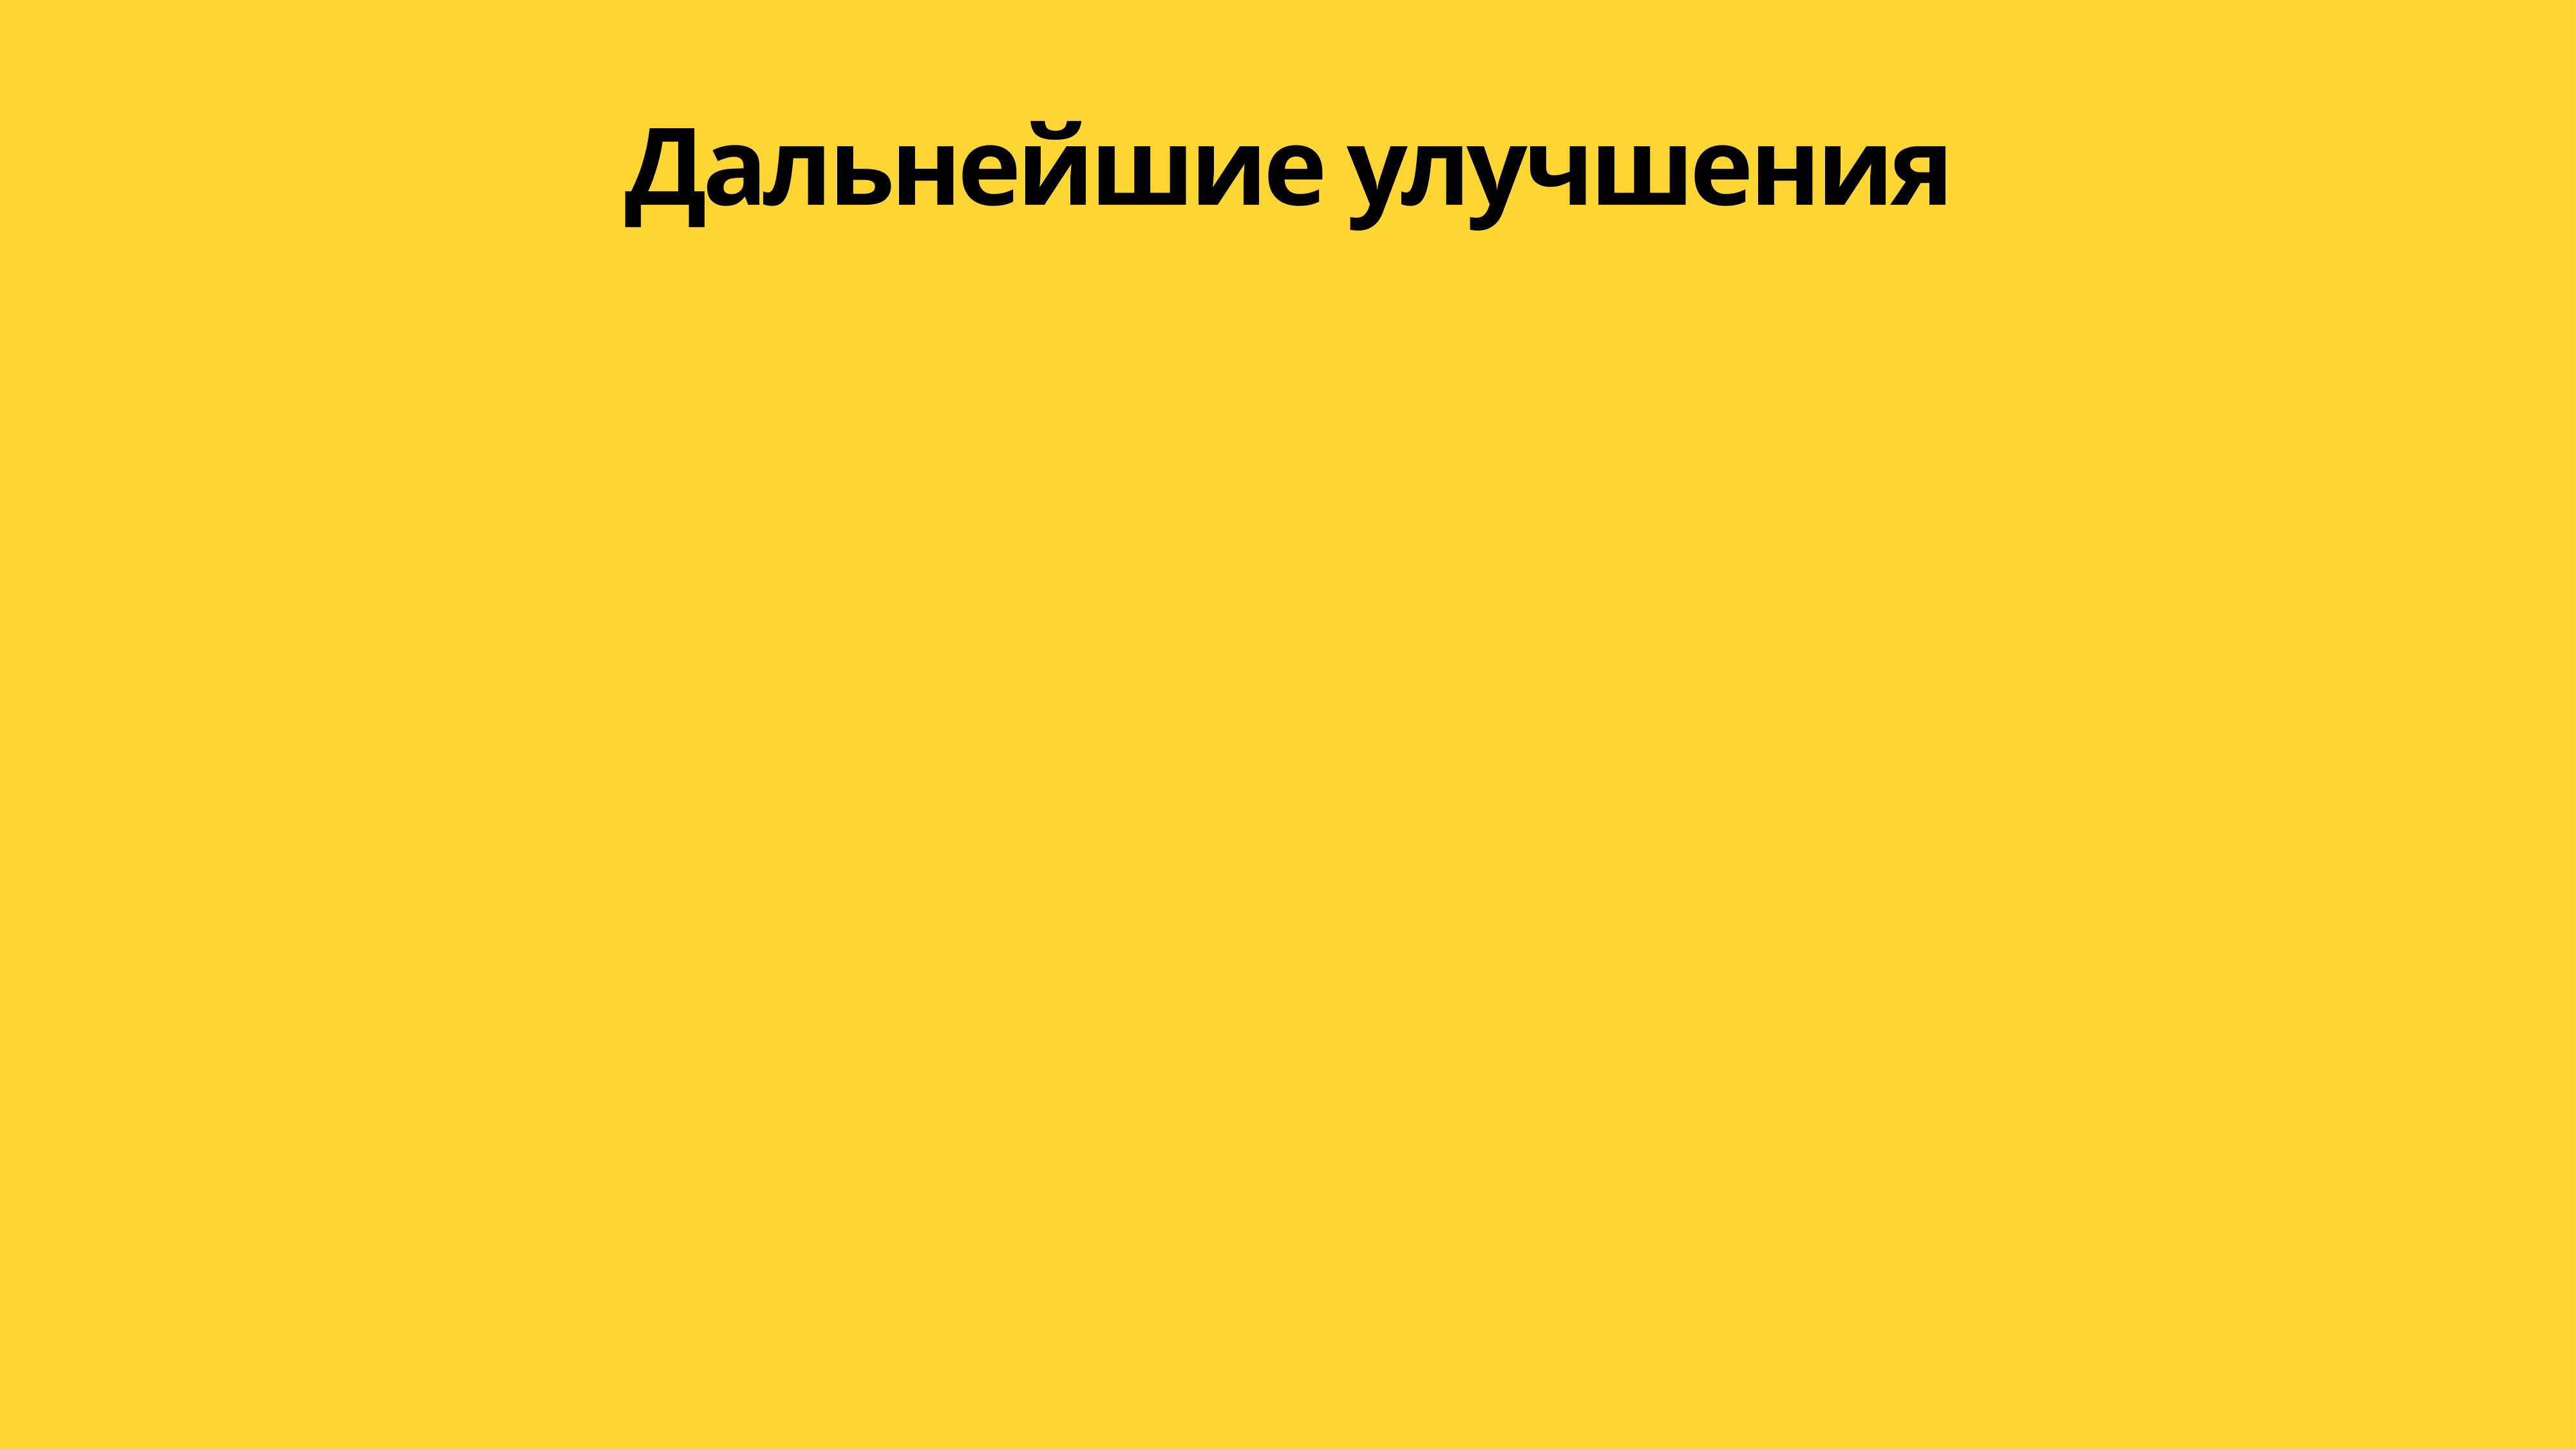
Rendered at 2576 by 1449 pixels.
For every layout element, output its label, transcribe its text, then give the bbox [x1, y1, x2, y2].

title Дальнейшие улучшения [106, 101, 2473, 228]
